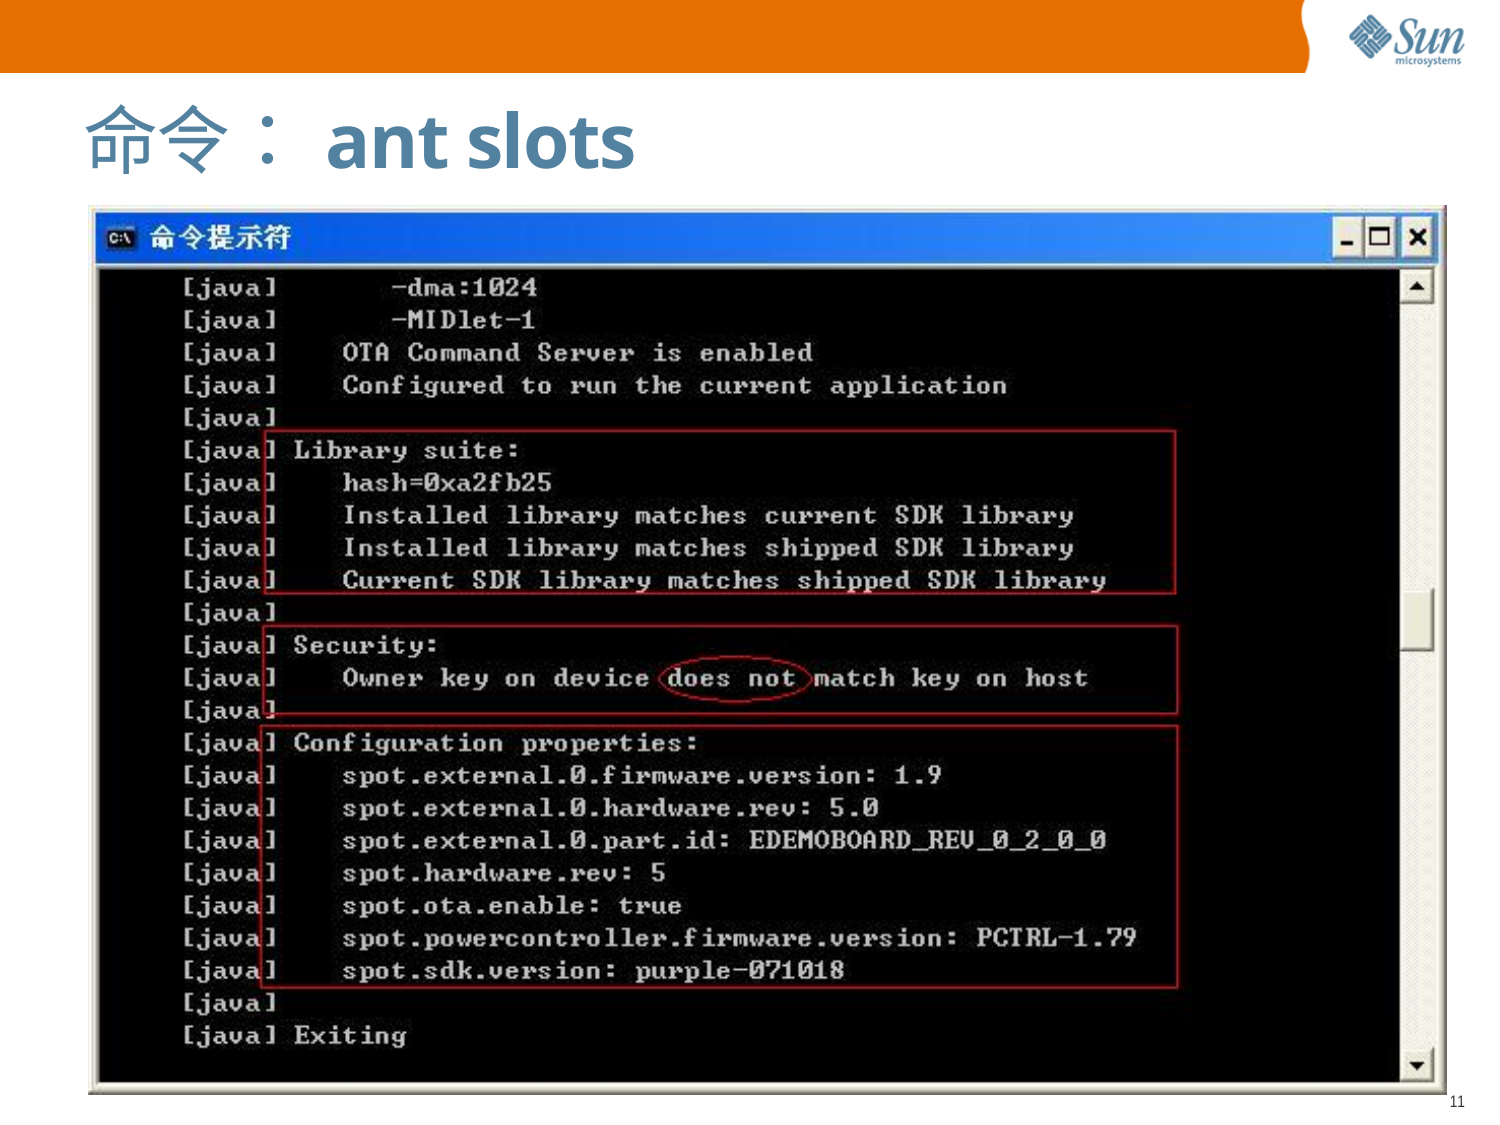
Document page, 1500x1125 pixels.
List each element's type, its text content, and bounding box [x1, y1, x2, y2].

picture [0, 0, 1500, 73]
title 命令：ant slots [83, 94, 1446, 199]
picture [88, 205, 1447, 1095]
